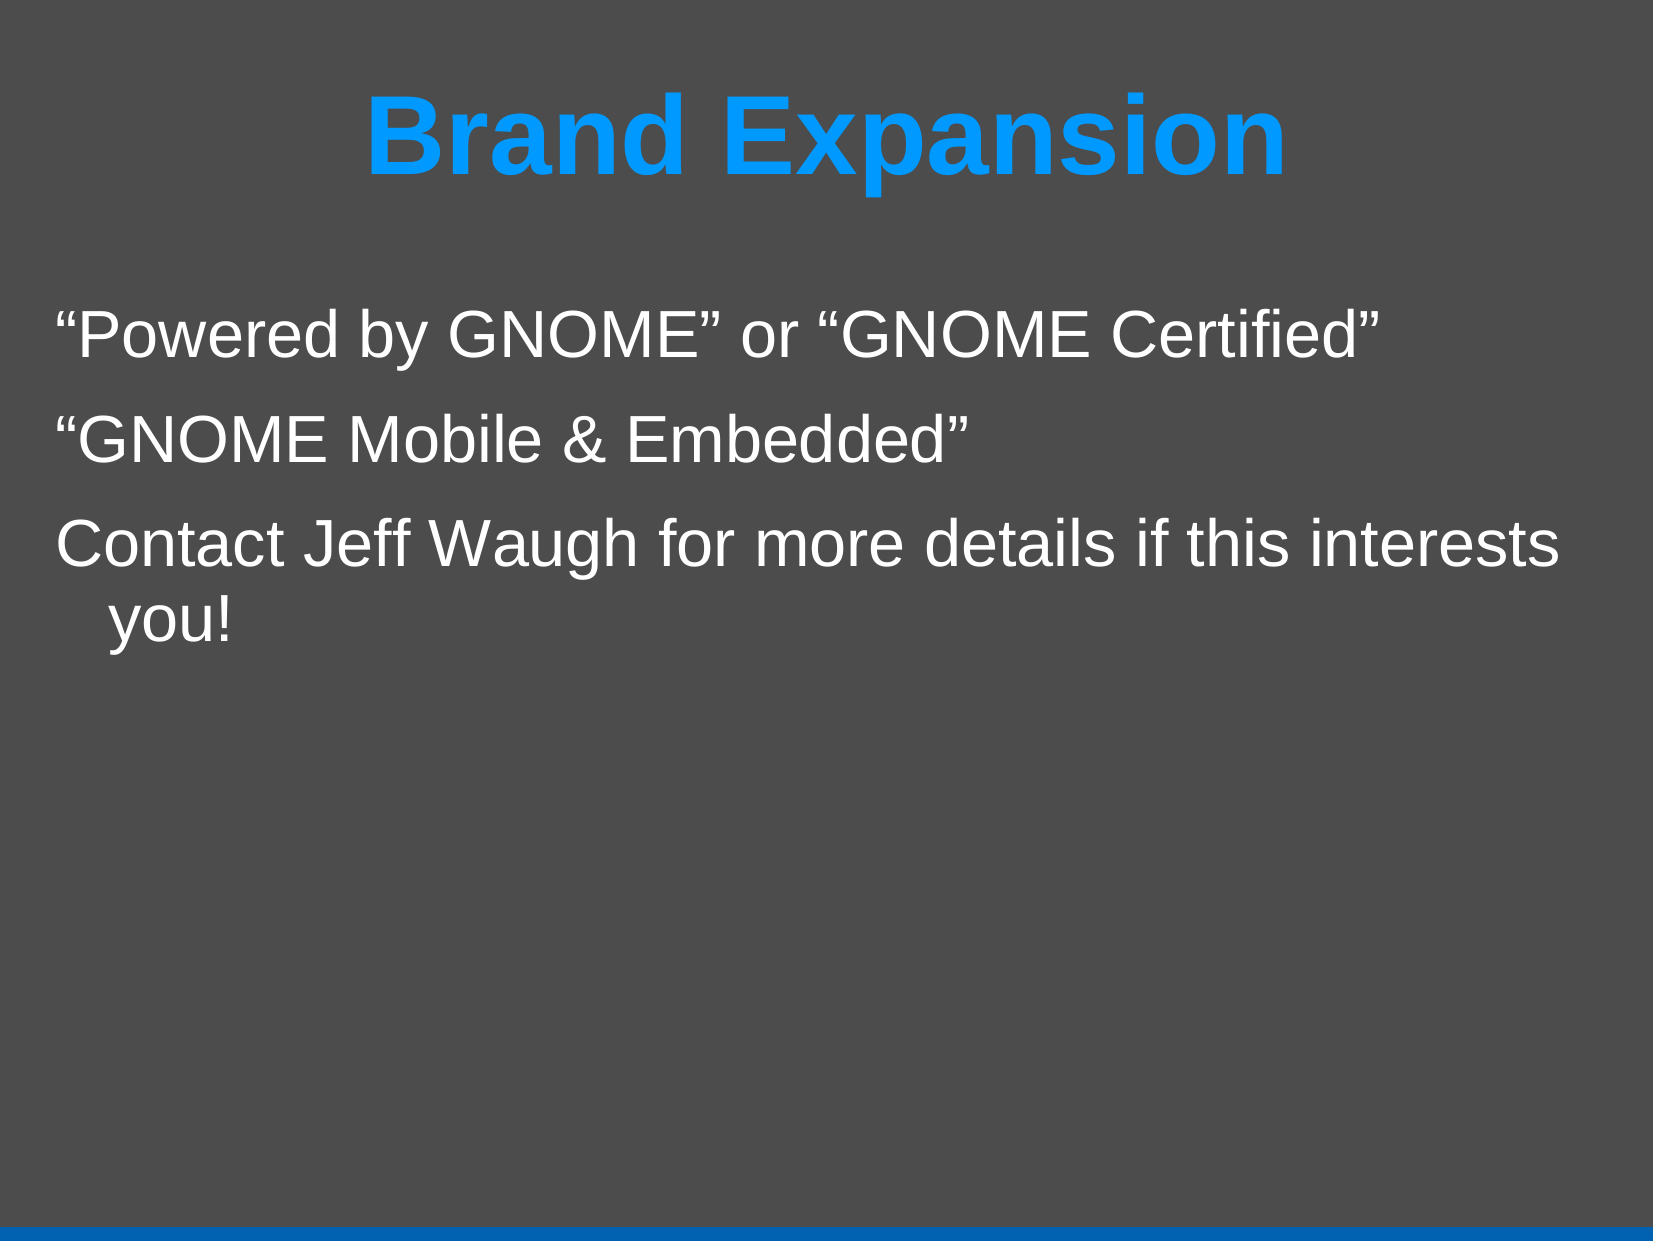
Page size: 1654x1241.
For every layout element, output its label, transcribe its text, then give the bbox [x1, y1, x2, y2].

list “Powered by GNOME” or “GNOME Certified” “GNOME Mobile & Embedded” Contact Jeff Waugh for more details if this interests you! [37, 297, 1613, 1163]
title Brand Expansion [121, 32, 1533, 240]
